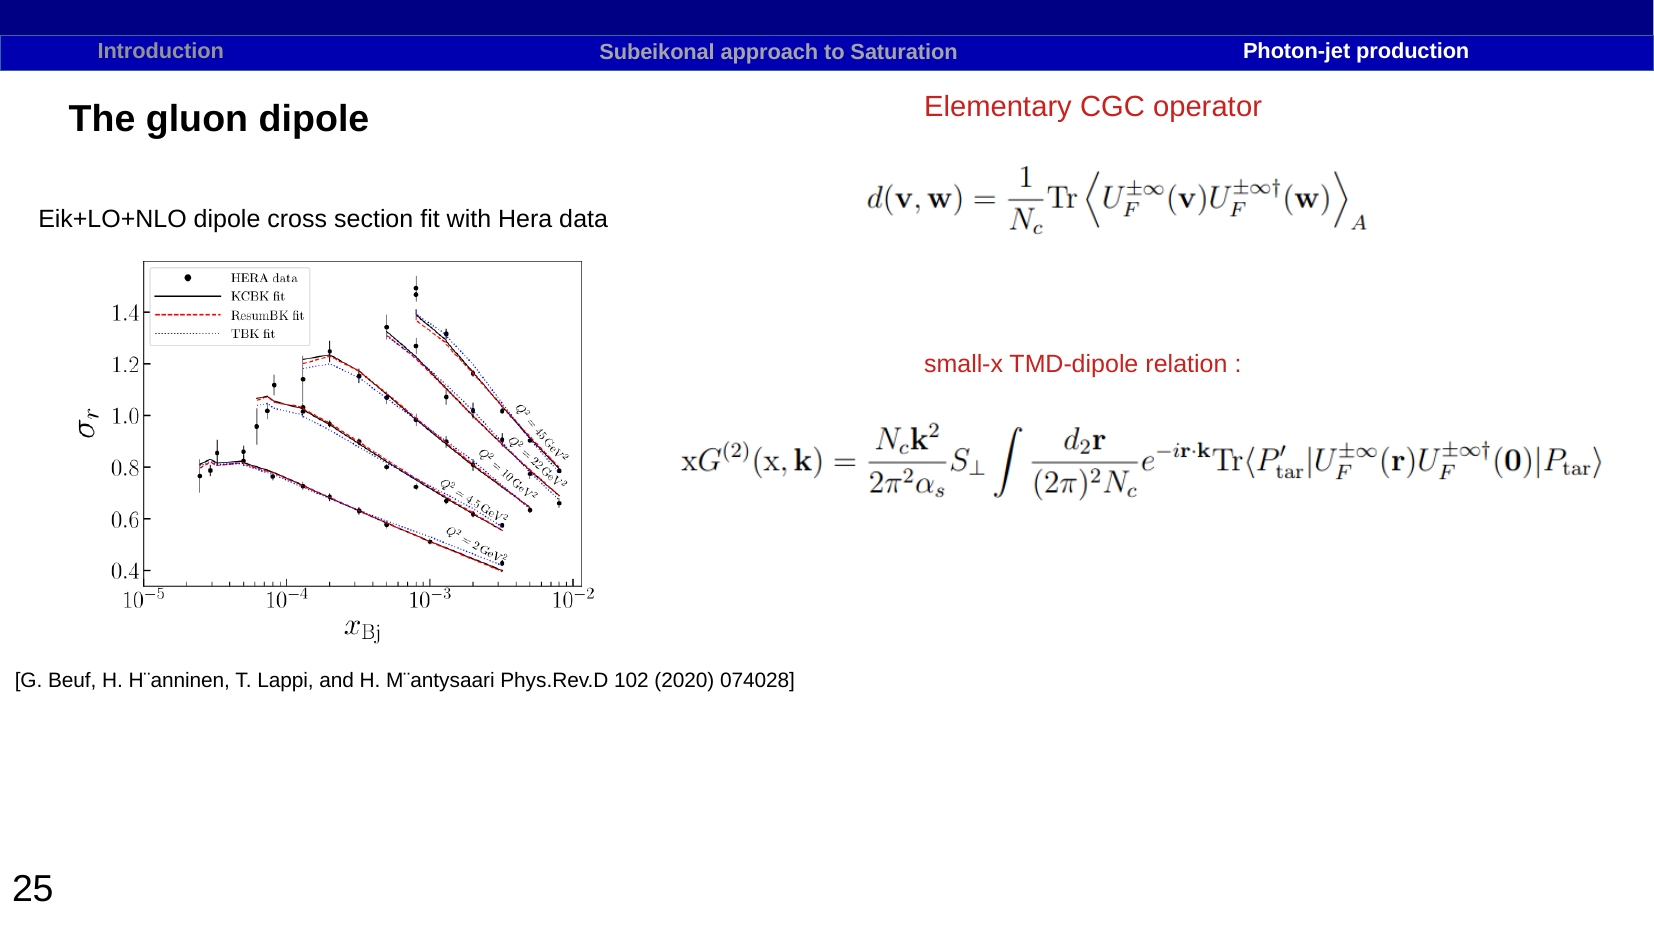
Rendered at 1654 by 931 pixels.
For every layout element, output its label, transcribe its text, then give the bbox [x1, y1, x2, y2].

picture [850, 153, 1382, 247]
text_box Photon-jet production [1228, 31, 1524, 71]
text_box [0, 0, 1654, 71]
text_box small-x TMD-dipole relation : [909, 342, 1288, 414]
text_box [G. Beuf, H. H¨anninen, T. Lappi, and H. M¨antysaari Phys.Rev.D 102 (2020) 074028] [0, 661, 827, 723]
text_box The gluon dipole [0, 90, 768, 189]
picture [662, 415, 1616, 508]
text_box Introduction [82, 31, 697, 71]
text_box 1 [0, 860, 626, 931]
text_box Subeikonal approach to Saturation [584, 32, 1199, 80]
text_box Eik+LO+NLO dipole cross section fit with Hera data [23, 197, 850, 243]
picture [47, 243, 633, 650]
text_box Elementary CGC operator [909, 82, 1453, 130]
